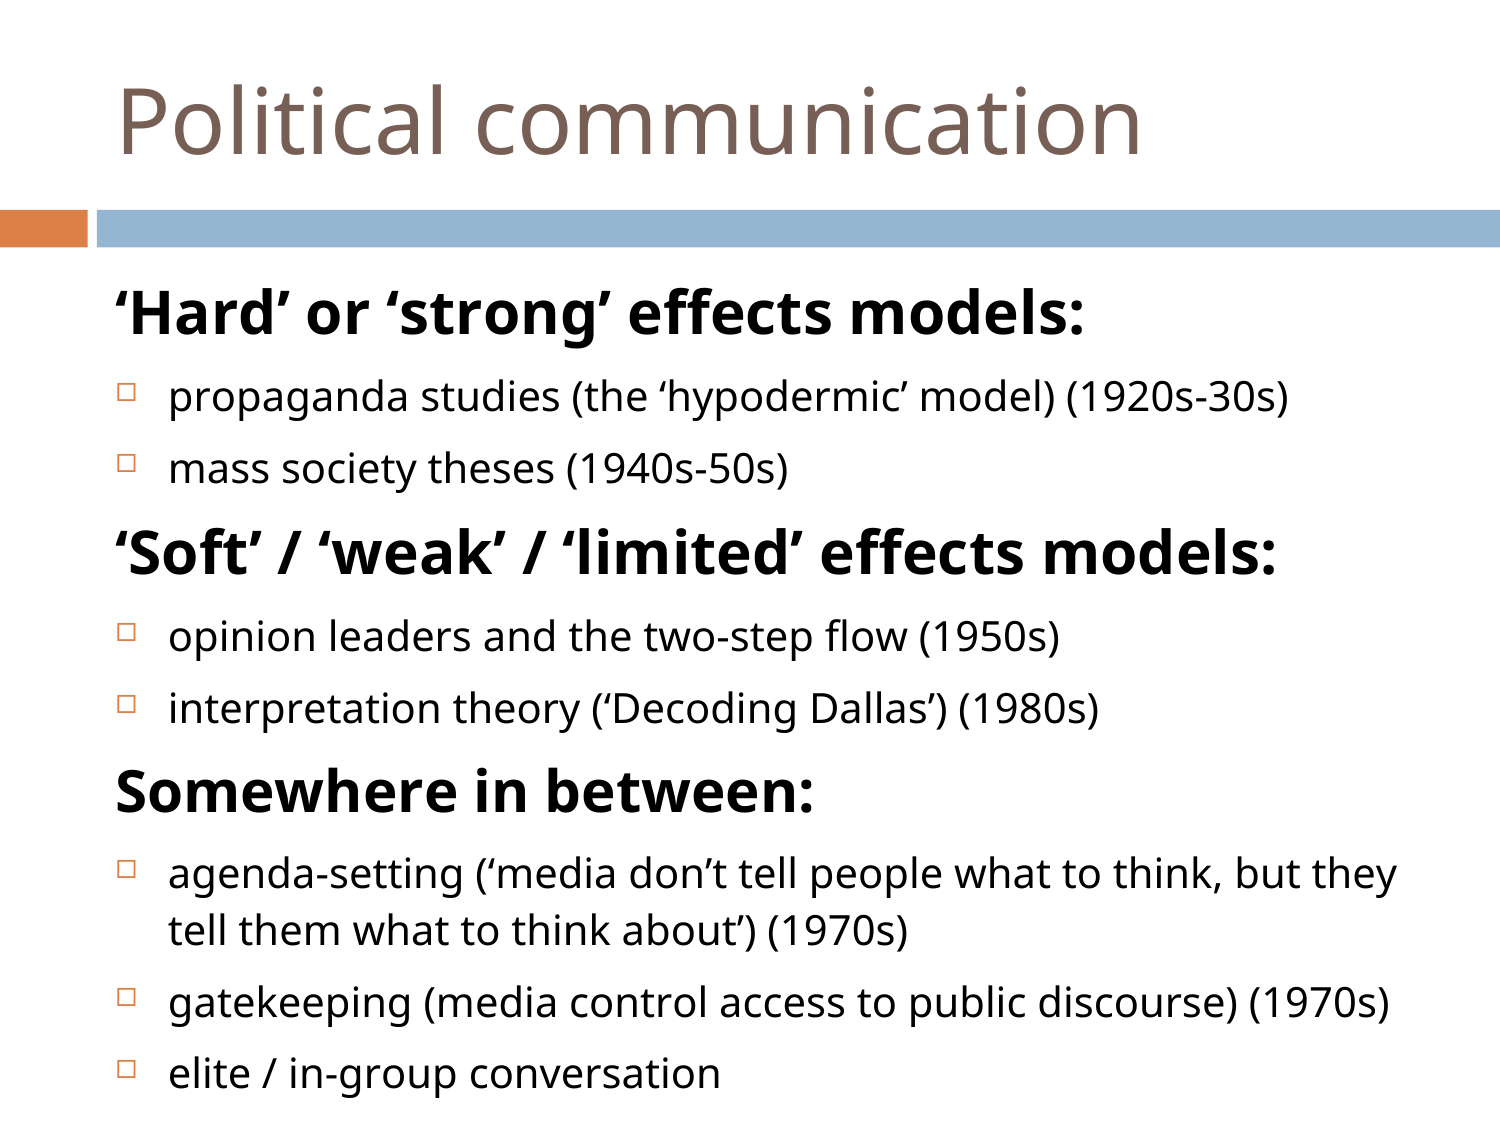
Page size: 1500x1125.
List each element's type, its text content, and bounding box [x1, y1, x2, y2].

title Political communication [100, 37, 1438, 201]
list ‘Hard’ or ‘strong’ effects models: propaganda studies (the ‘hypodermic’ model) (1920s-30s) mass society theses (1940s-50s) ‘Soft’ / ‘weak’ / ‘limited’ effects models: opinion leaders and the two-step flow (1950s) interpretation theory (‘Decoding Dallas’) (1980s) Somewhere in between: agenda-setting (‘media don’t tell people what to think, but they tell them what to think about’) (1970s) gatekeeping (media control access to public discourse) (1970s) elite / in-group conversation [100, 262, 1438, 1088]
